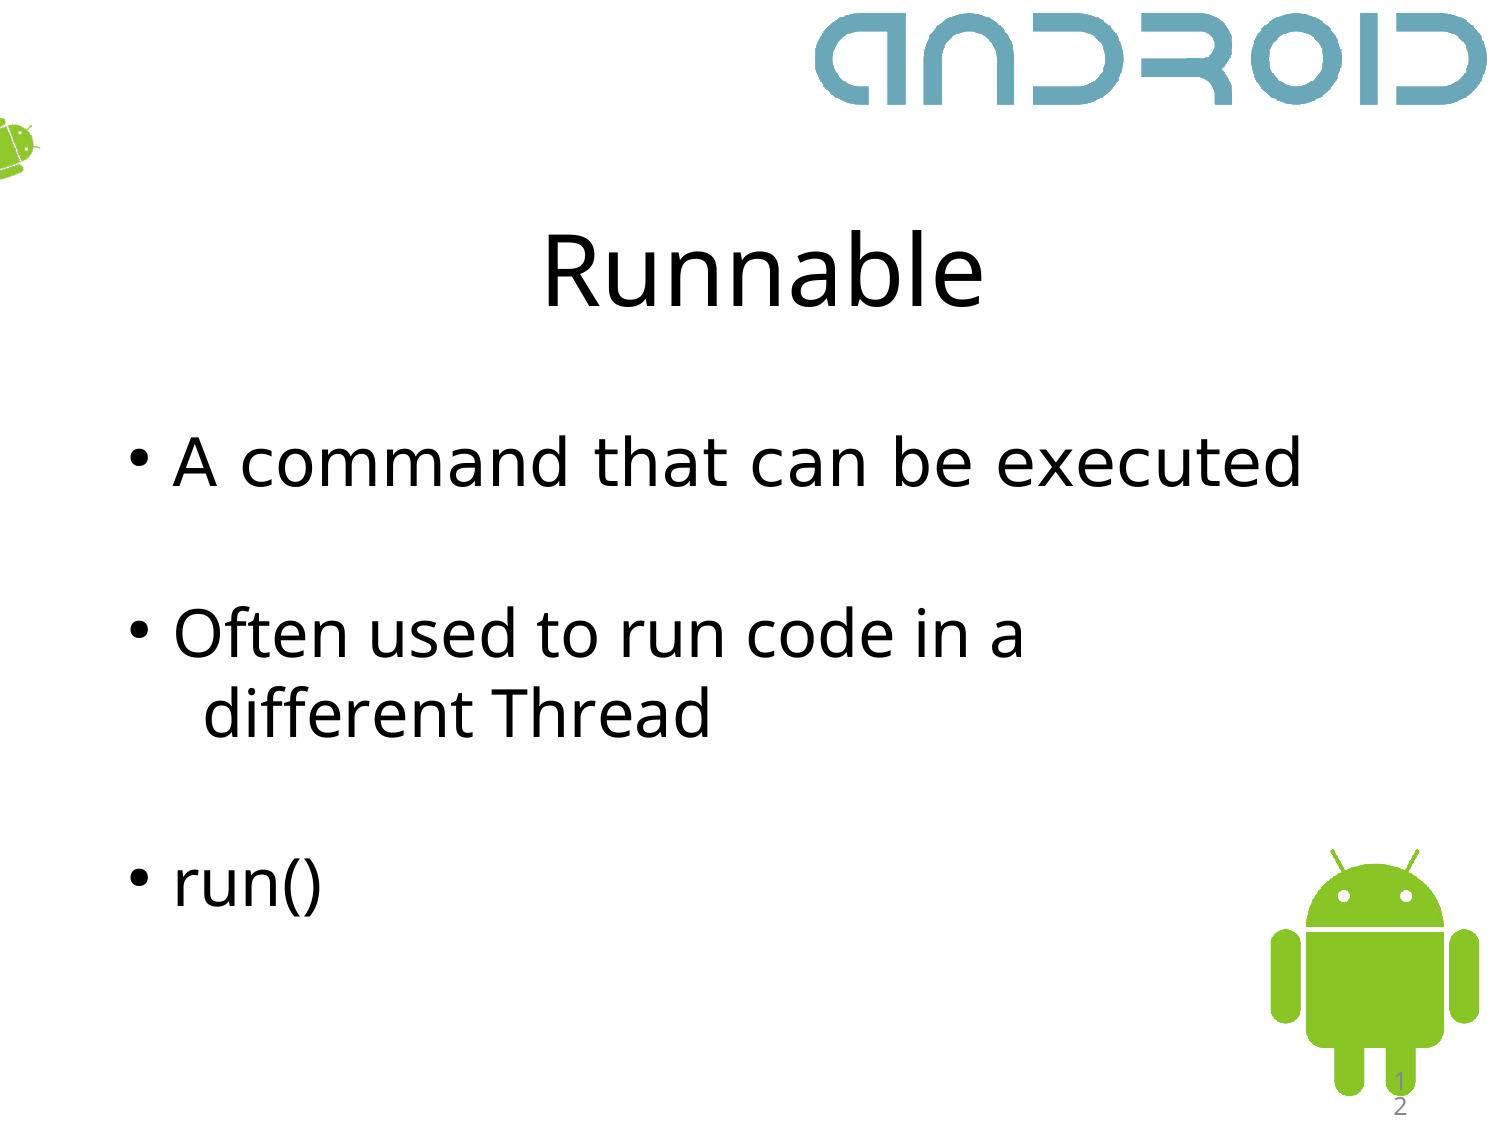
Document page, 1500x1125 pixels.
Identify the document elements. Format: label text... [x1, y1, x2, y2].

picture [1253, 837, 1500, 1125]
title Runnable [519, 171, 1008, 362]
text_box run() [112, 831, 352, 927]
text_box <number> [1378, 1058, 1426, 1104]
picture [0, 103, 53, 198]
text_box Often used to run code in a different Thread [112, 583, 1124, 759]
text_box A command that can be executed [112, 412, 1322, 508]
picture [808, 9, 1489, 106]
